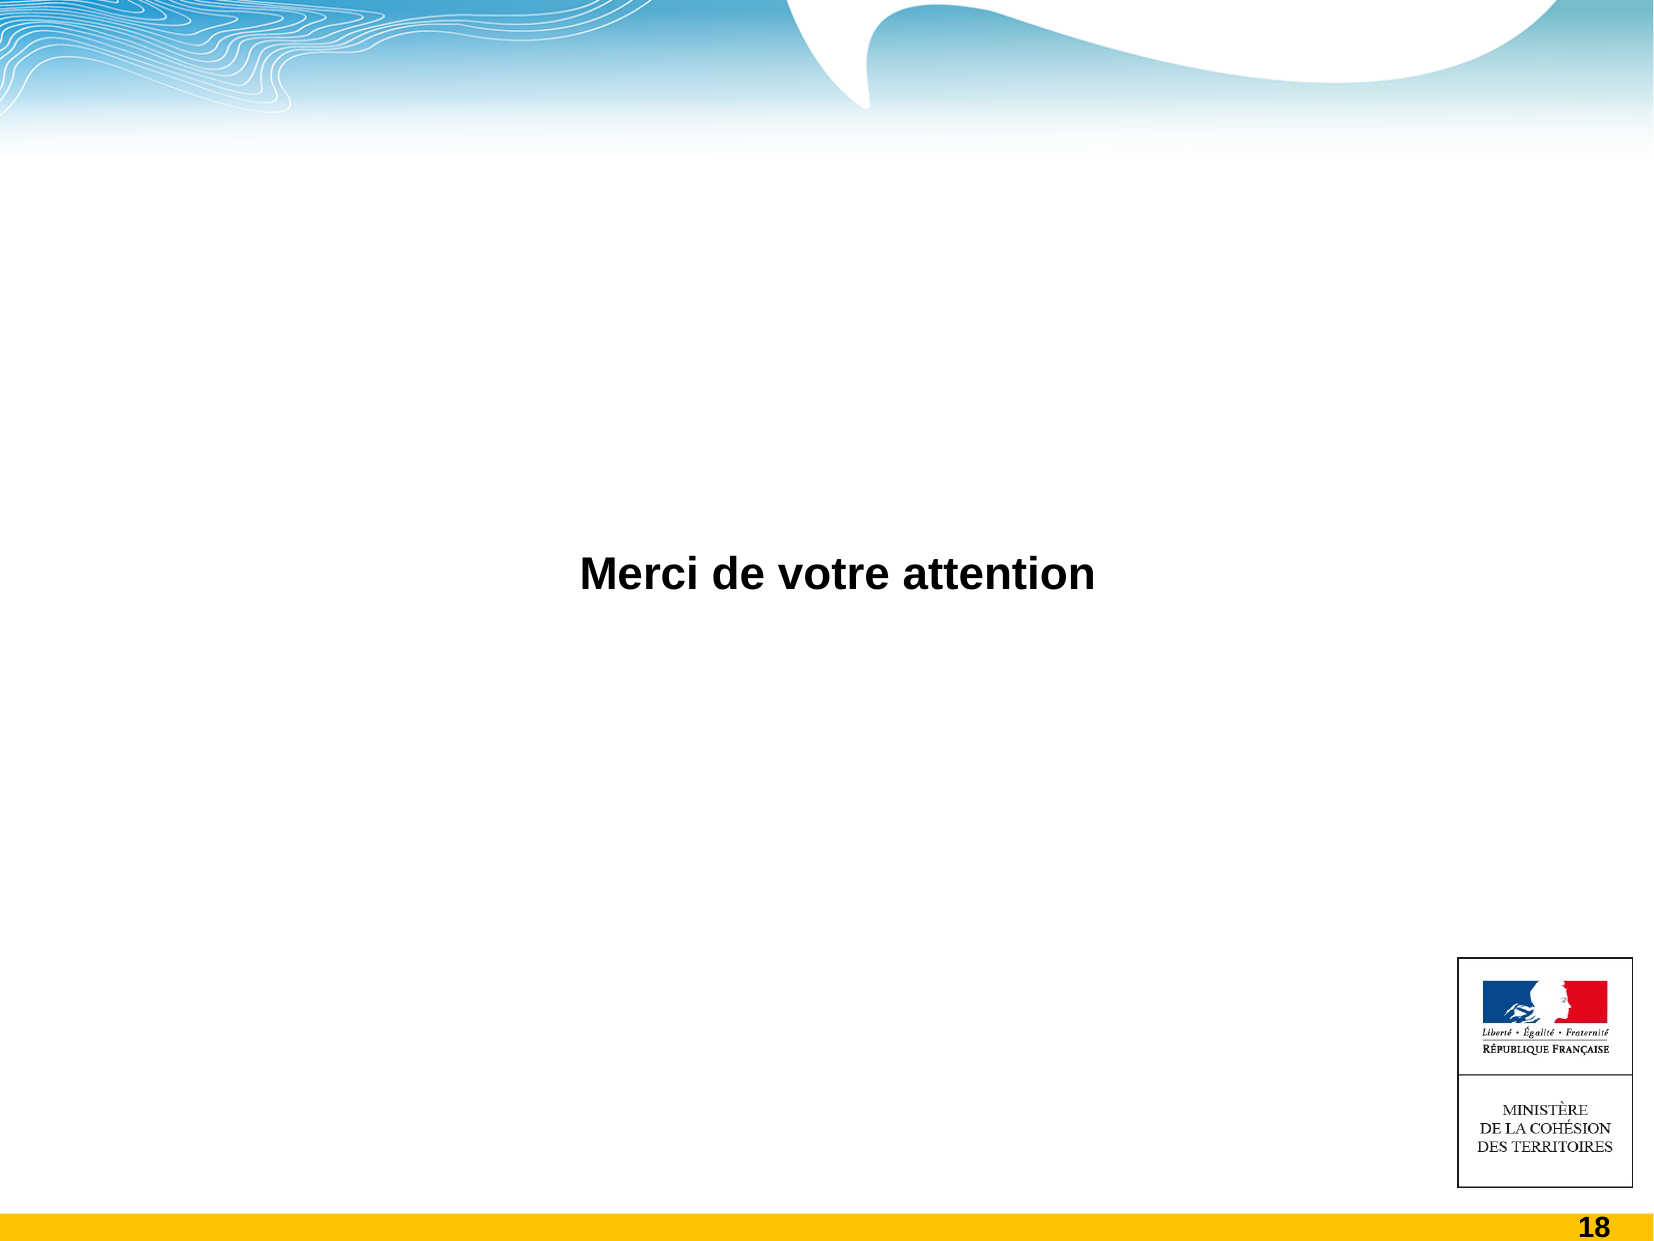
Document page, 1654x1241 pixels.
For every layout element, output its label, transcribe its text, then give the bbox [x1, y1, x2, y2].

picture [0, 0, 1654, 1241]
text_box Merci de votre attention [485, 479, 1191, 690]
